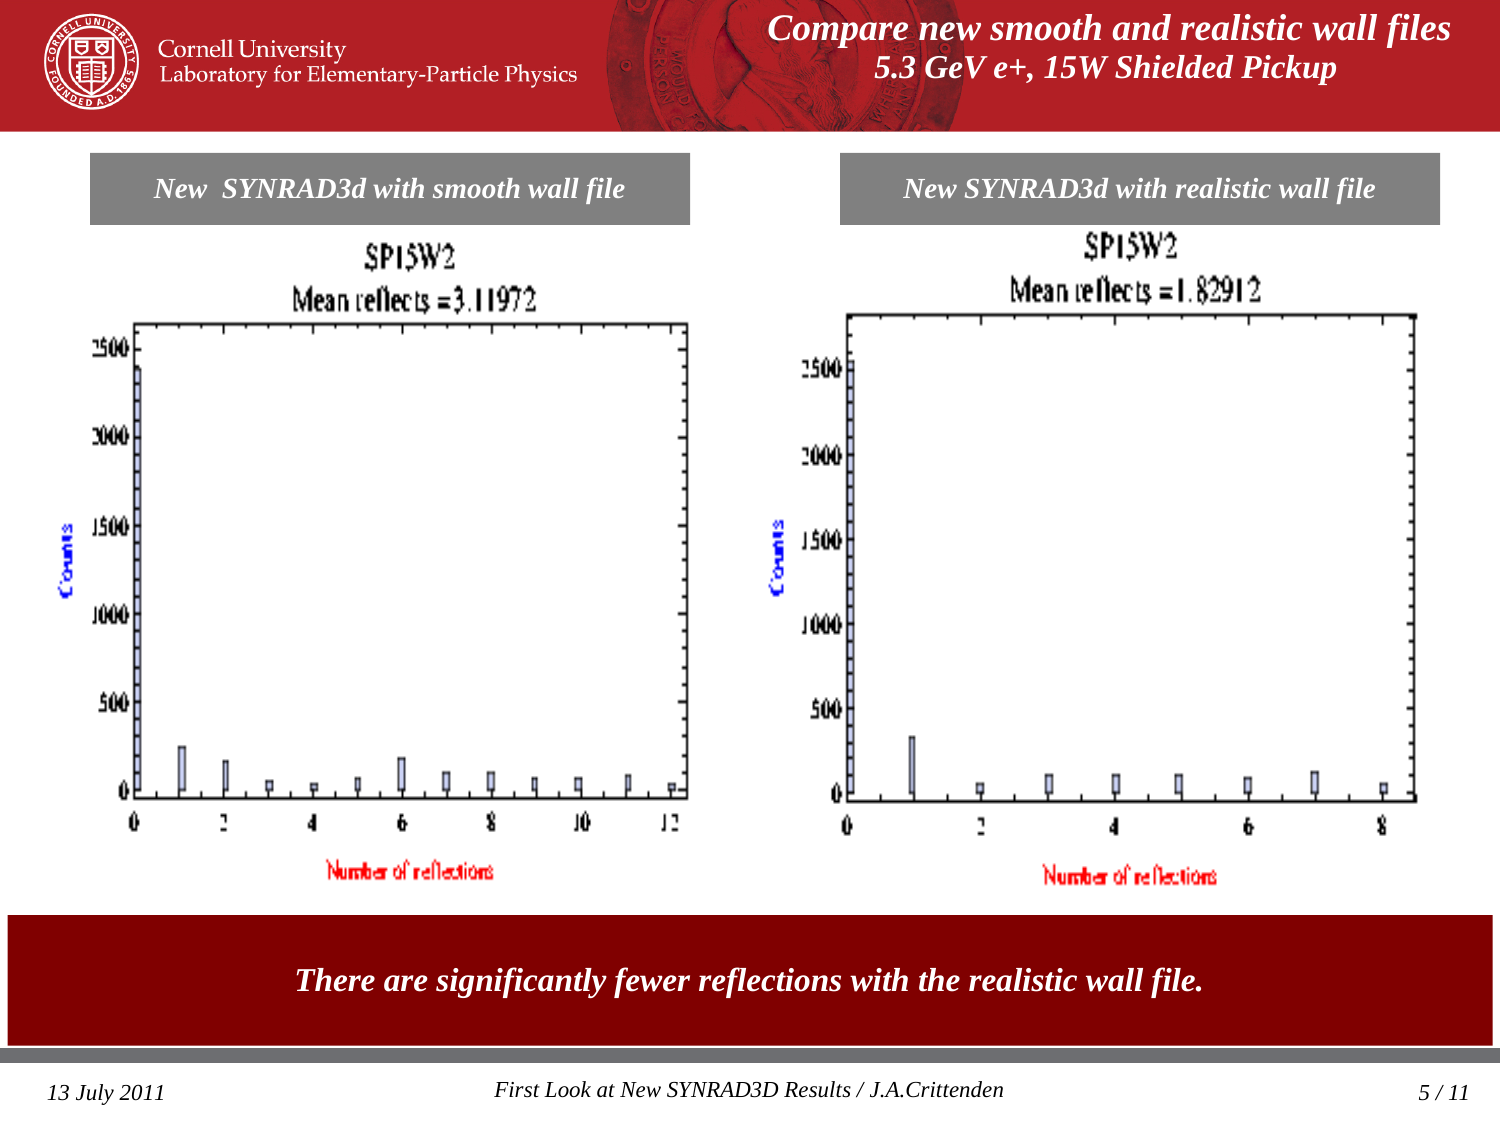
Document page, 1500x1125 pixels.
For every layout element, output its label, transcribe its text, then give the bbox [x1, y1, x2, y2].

picture [763, 227, 1447, 904]
text_box New SYNRAD3d with realistic wall file [840, 152, 1441, 225]
picture [30, 227, 713, 904]
text_box Compare new smooth and realistic wall files 5.3 GeV e+, 15W Shielded Pickup [712, 0, 1500, 113]
text_box New SYNRAD3d with smooth wall file [90, 152, 691, 225]
text_box There are significantly fewer reflections with the realistic wall file. [7, 915, 1493, 1046]
picture [0, 0, 1500, 132]
